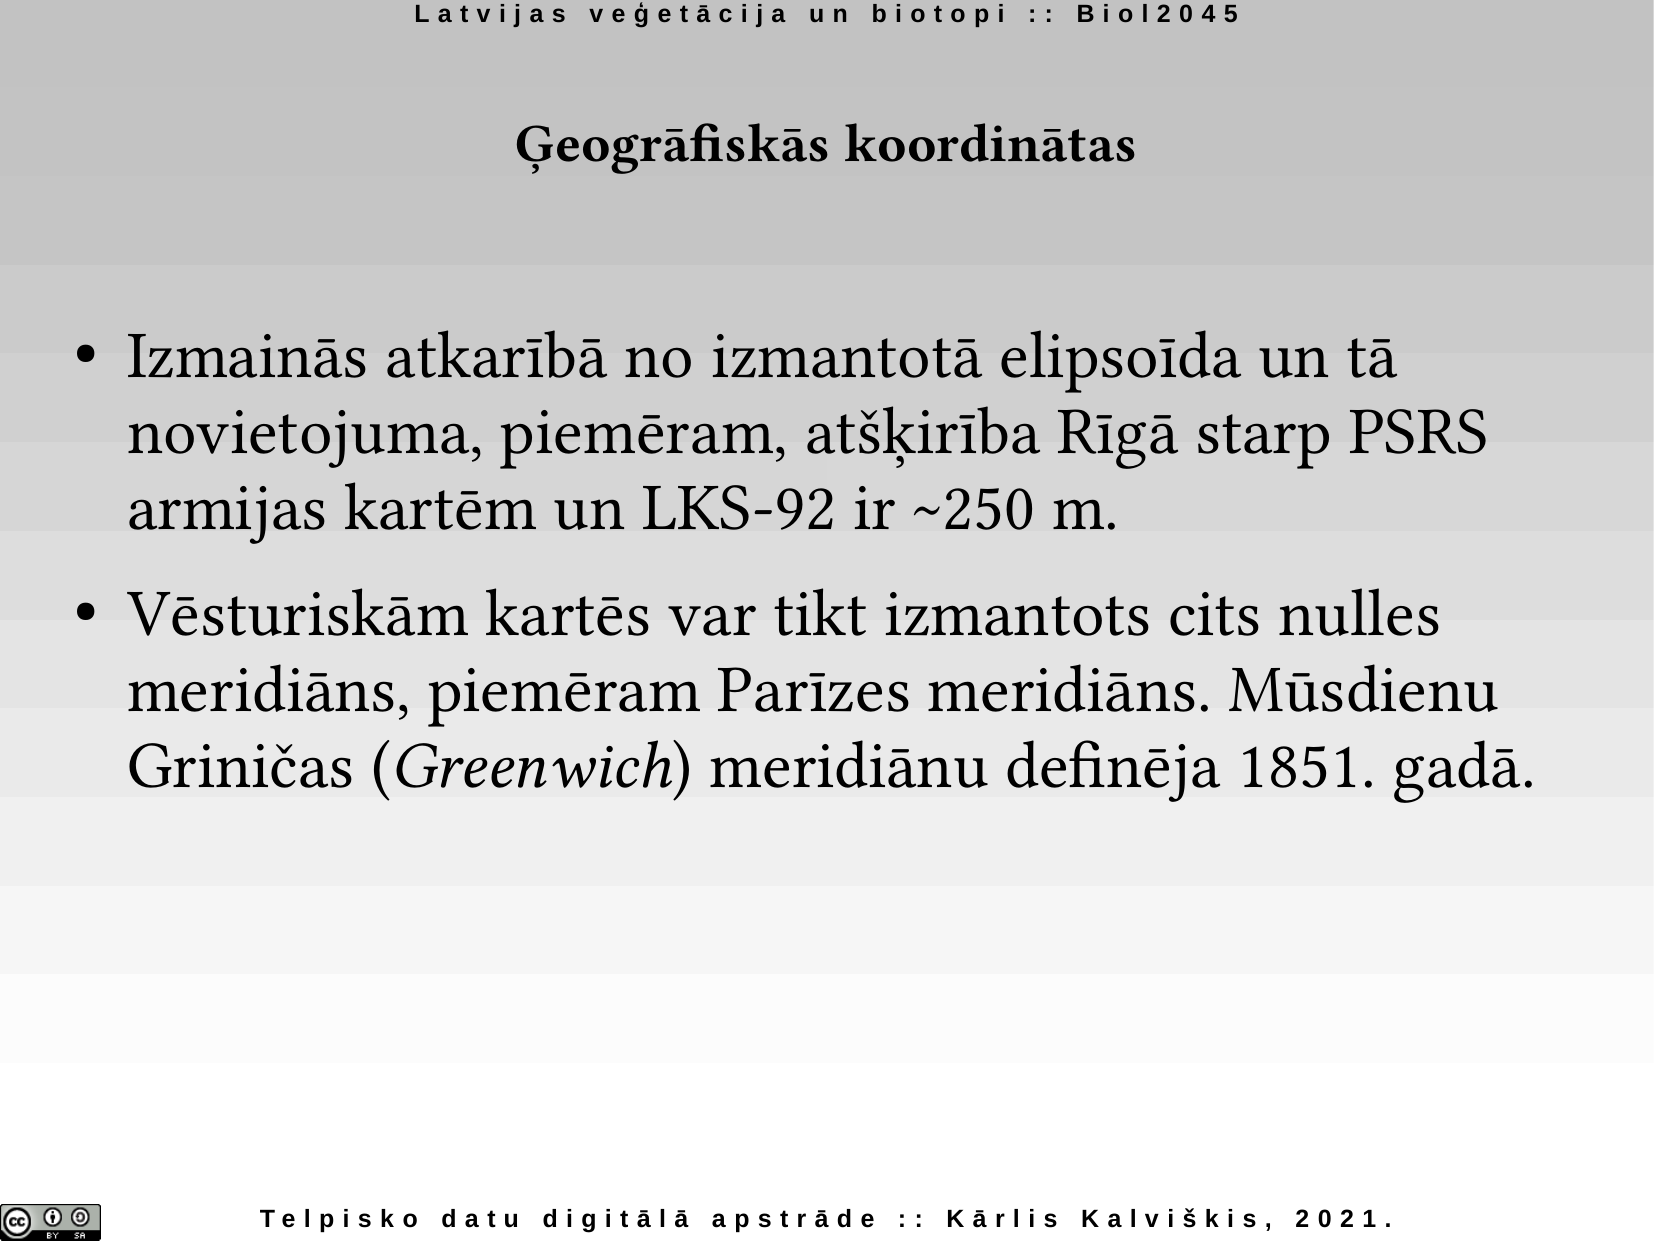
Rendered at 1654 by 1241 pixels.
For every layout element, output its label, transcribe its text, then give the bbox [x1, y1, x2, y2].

title Ģeogrāfiskās koordinātas [0, 1, 1654, 287]
picture [0, 287, 1654, 1241]
list Izmainās atkarībā no izmantotā elipsoīda un tā novietojuma, piemēram, atšķirība Rīgā starp PSRS armijas kartēm un LKS-92 ir ~250 m. Vēsturiskām kartēs var tikt izmantots cits nulles meridiāns, piemēram Parīzes meridiāns. Mūsdienu Griničas (Greenwich) meridiānu definēja 1851. gadā. [56, 317, 1600, 1175]
